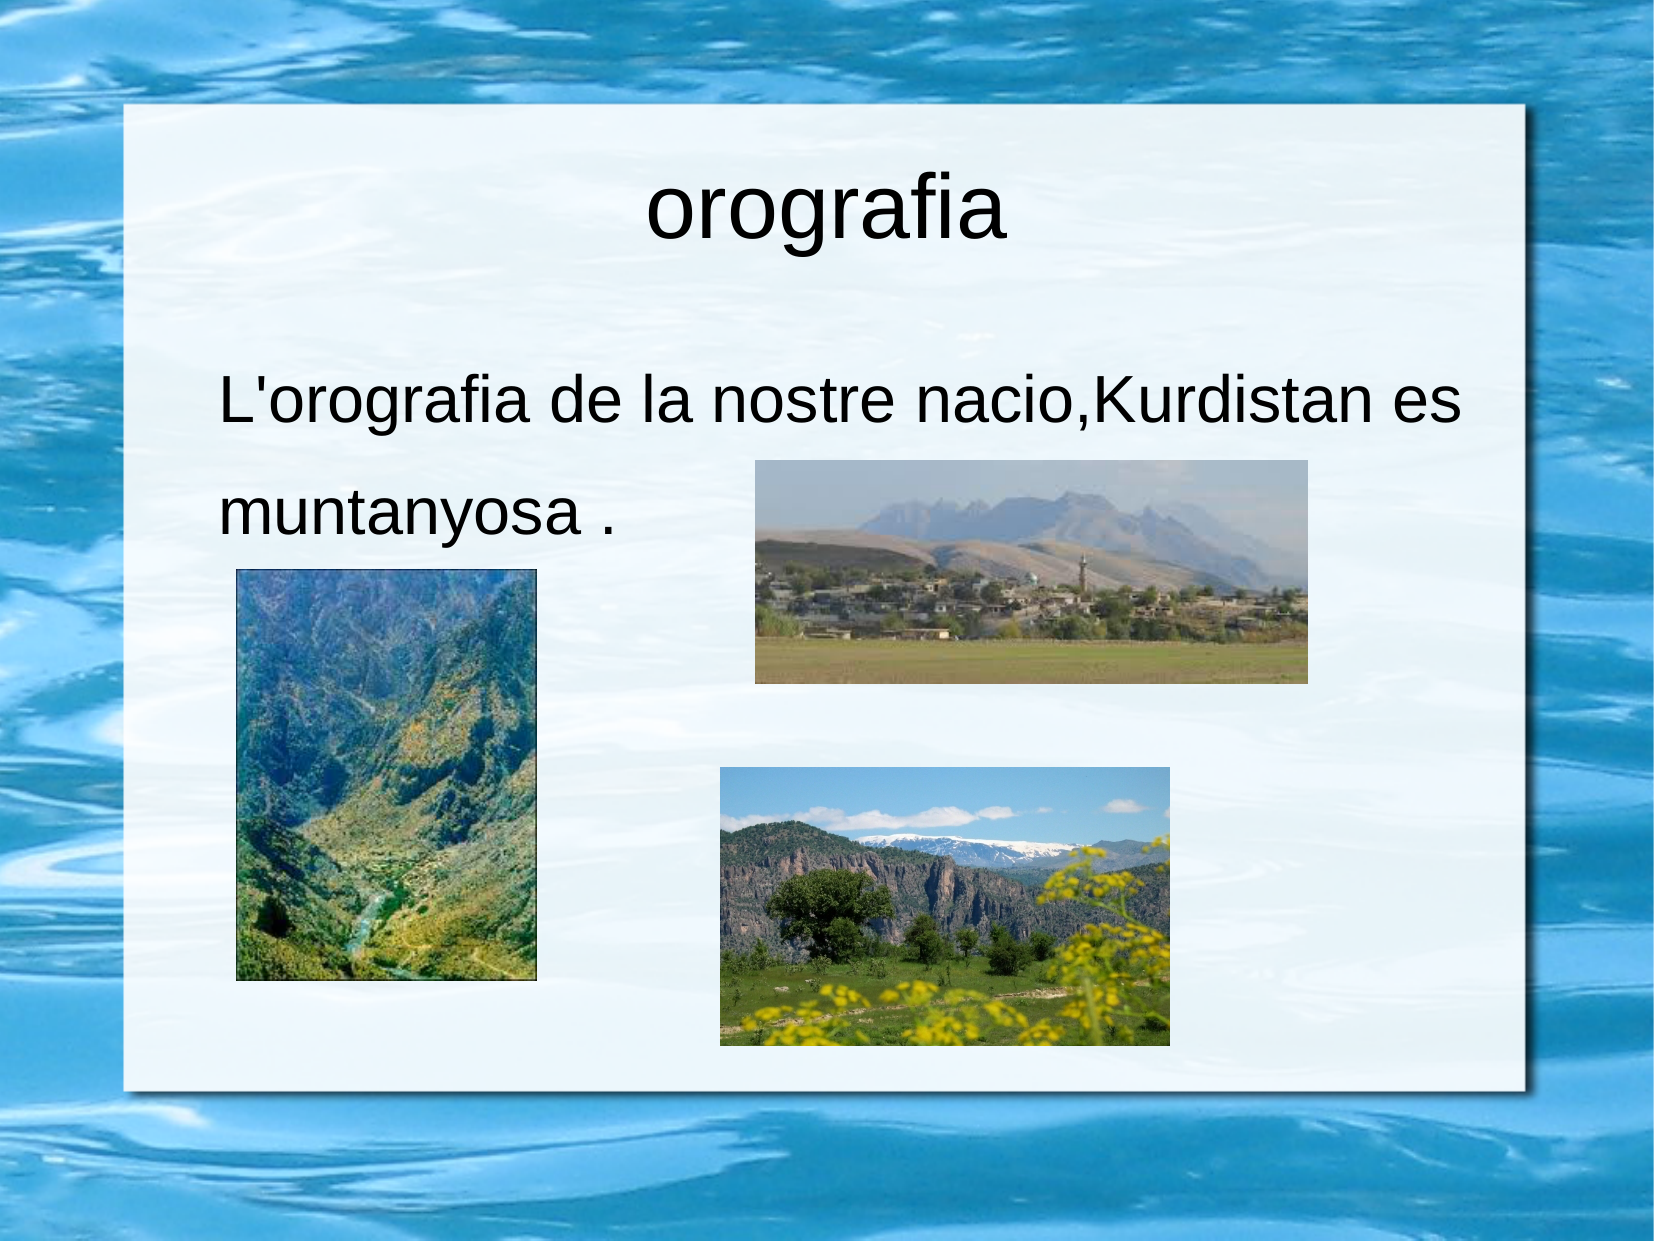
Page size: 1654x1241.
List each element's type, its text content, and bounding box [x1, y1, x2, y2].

list L'orografia de la nostre nacio,Kurdistan es muntanyosa . [147, 324, 1506, 1045]
picture [0, 0, 1654, 1241]
title orografia [147, 118, 1506, 296]
